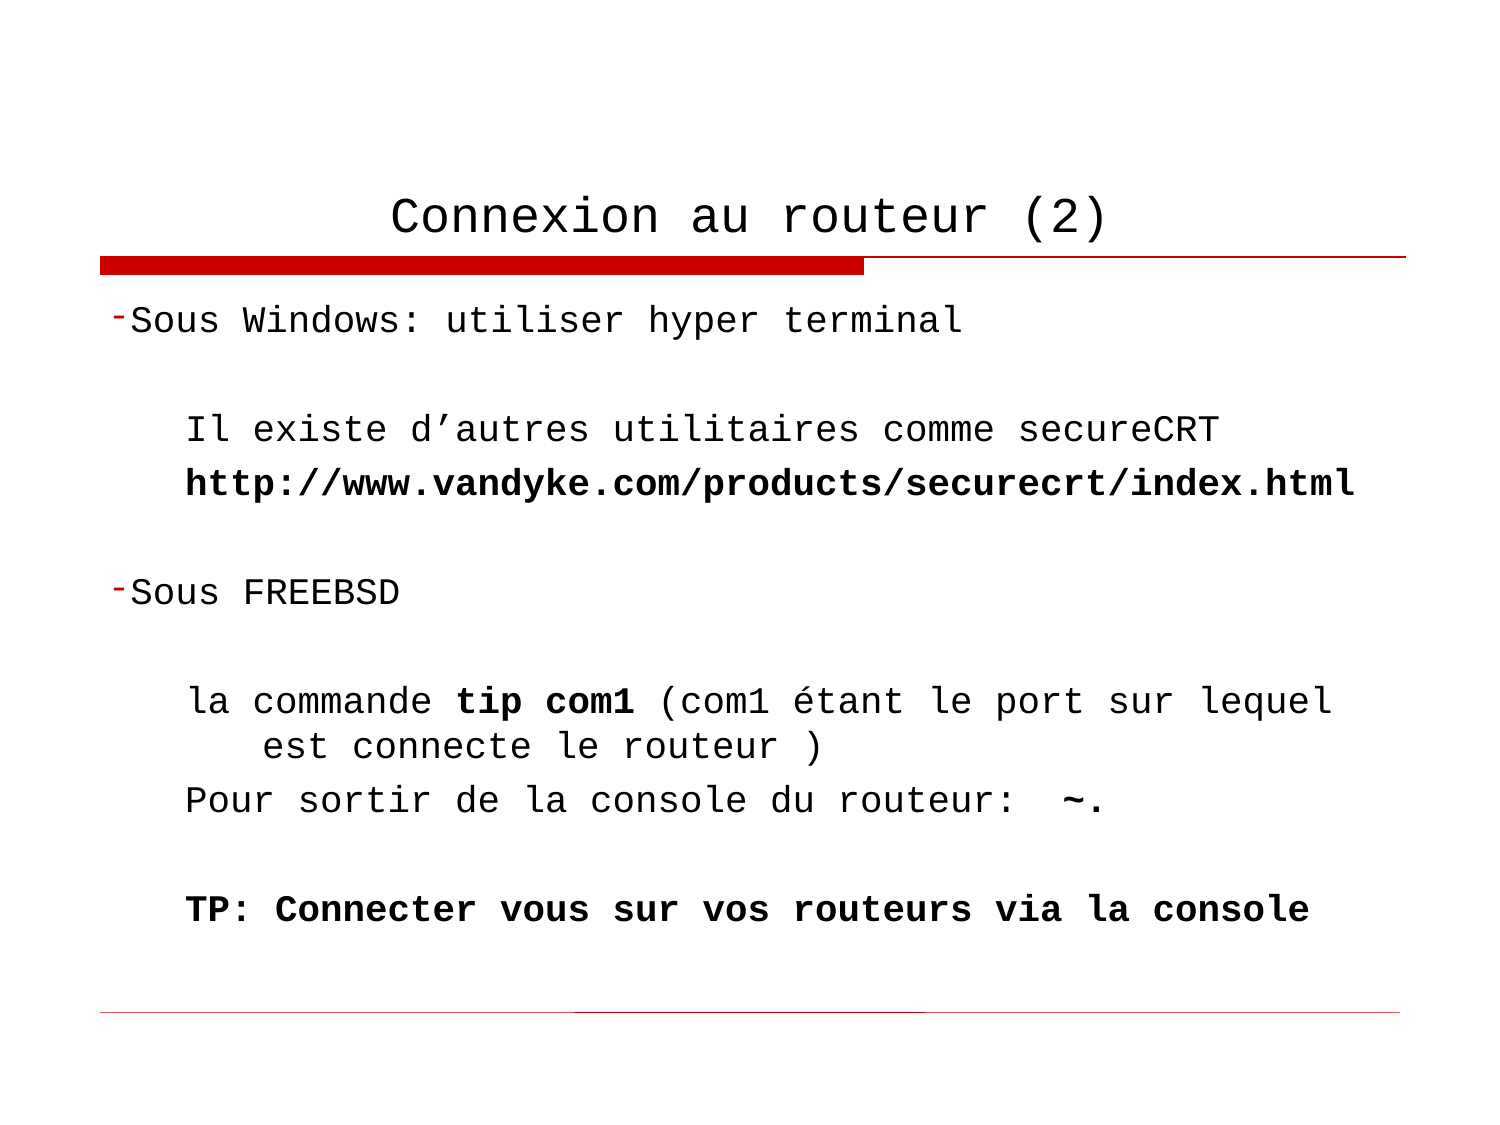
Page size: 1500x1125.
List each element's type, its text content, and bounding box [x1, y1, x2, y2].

title Connexion au routeur (2) [94, 50, 1407, 250]
list Sous Windows: utiliser hyper terminal Il existe d’autres utilitaires comme secureCRT http://www.vandyke.com/products/securecrt/index.html Sous FREEBSD la commande tip com1 (com1 étant le port sur lequel est connecte le routeur ) Pour sortir de la console du routeur: ~. TP: Connecter vous sur vos routeurs via la console [92, 287, 1406, 991]
